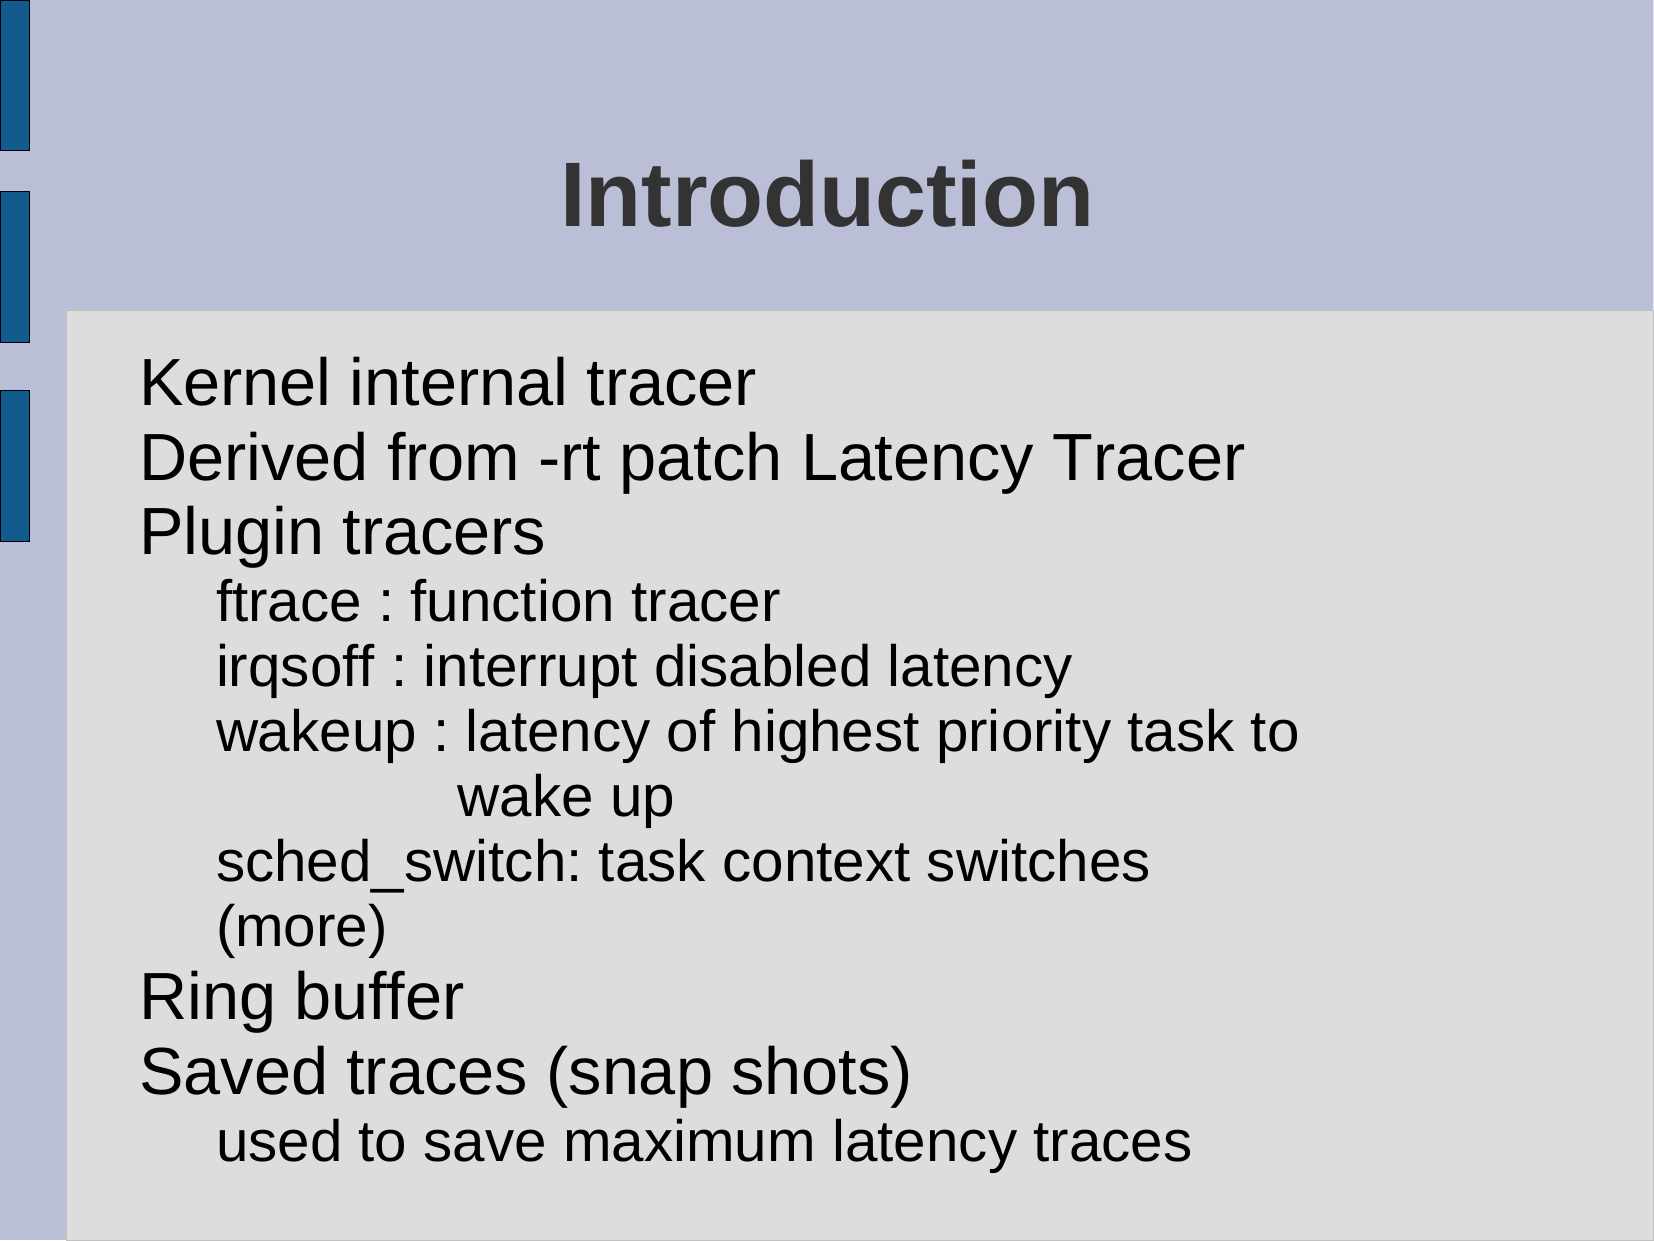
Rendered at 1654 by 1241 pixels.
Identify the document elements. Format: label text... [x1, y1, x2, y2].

list Kernel internal tracer Derived from -rt patch Latency Tracer Plugin tracers ftrace : function tracer irqsoff : interrupt disabled latency wakeup : latency of highest priority task to wake up sched_switch: task context switches (more) Ring buffer Saved traces (snap shots) used to save maximum latency traces [121, 344, 1534, 1174]
title Introduction [121, 91, 1534, 299]
